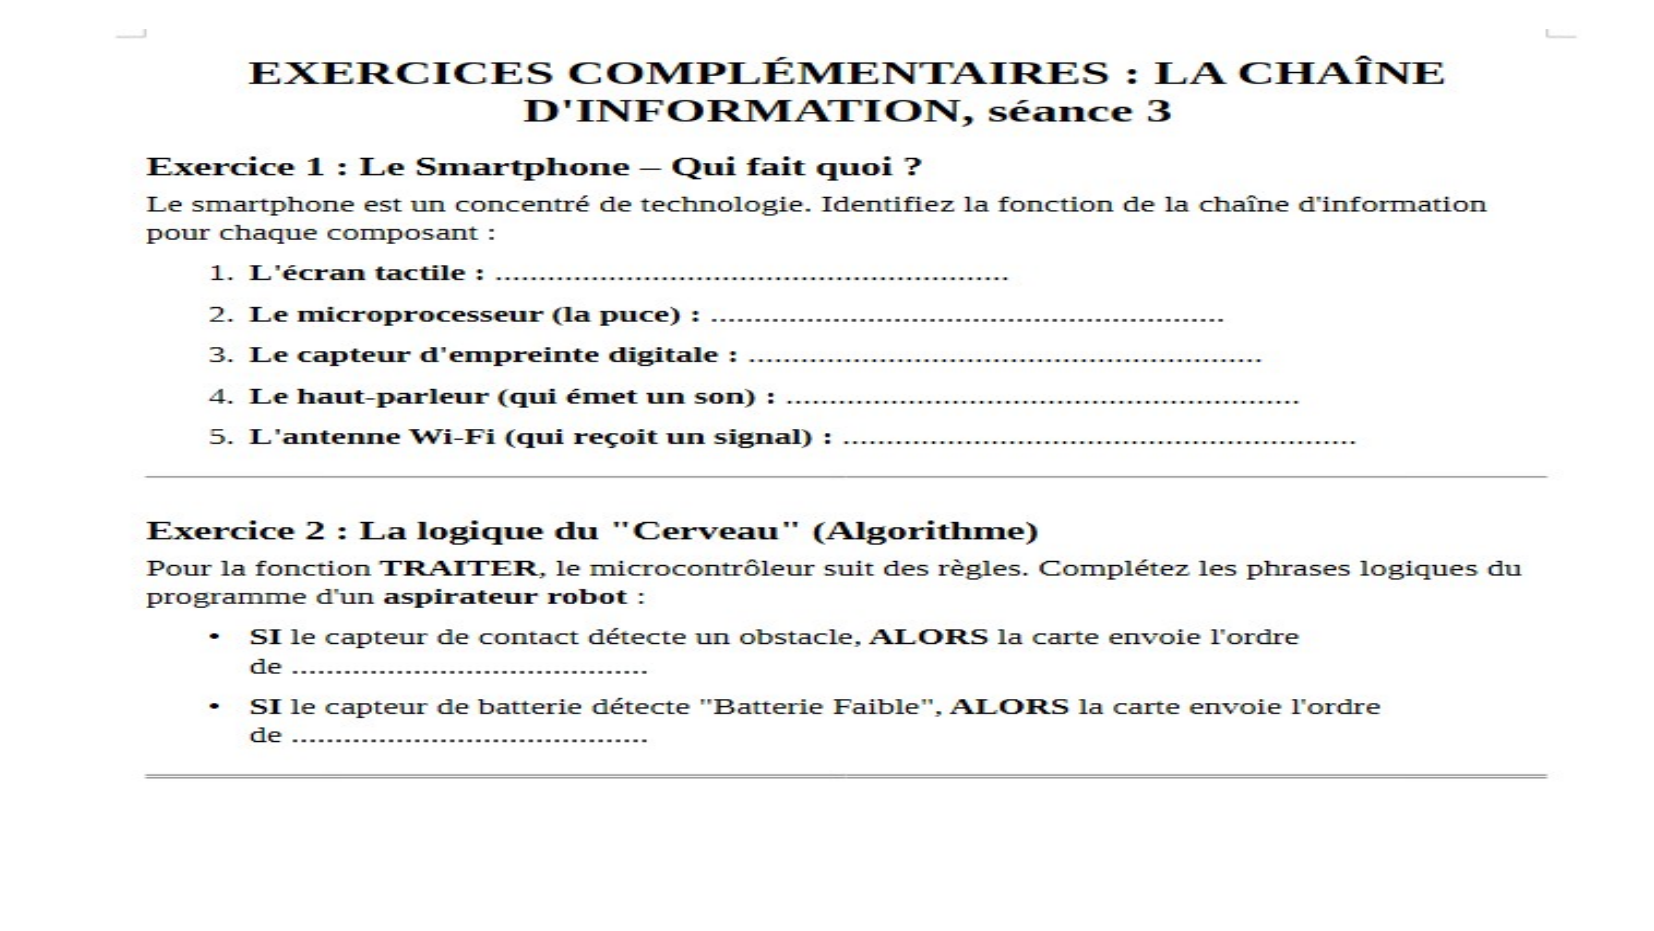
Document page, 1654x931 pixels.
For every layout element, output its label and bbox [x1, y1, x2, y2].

picture [62, 29, 1625, 827]
